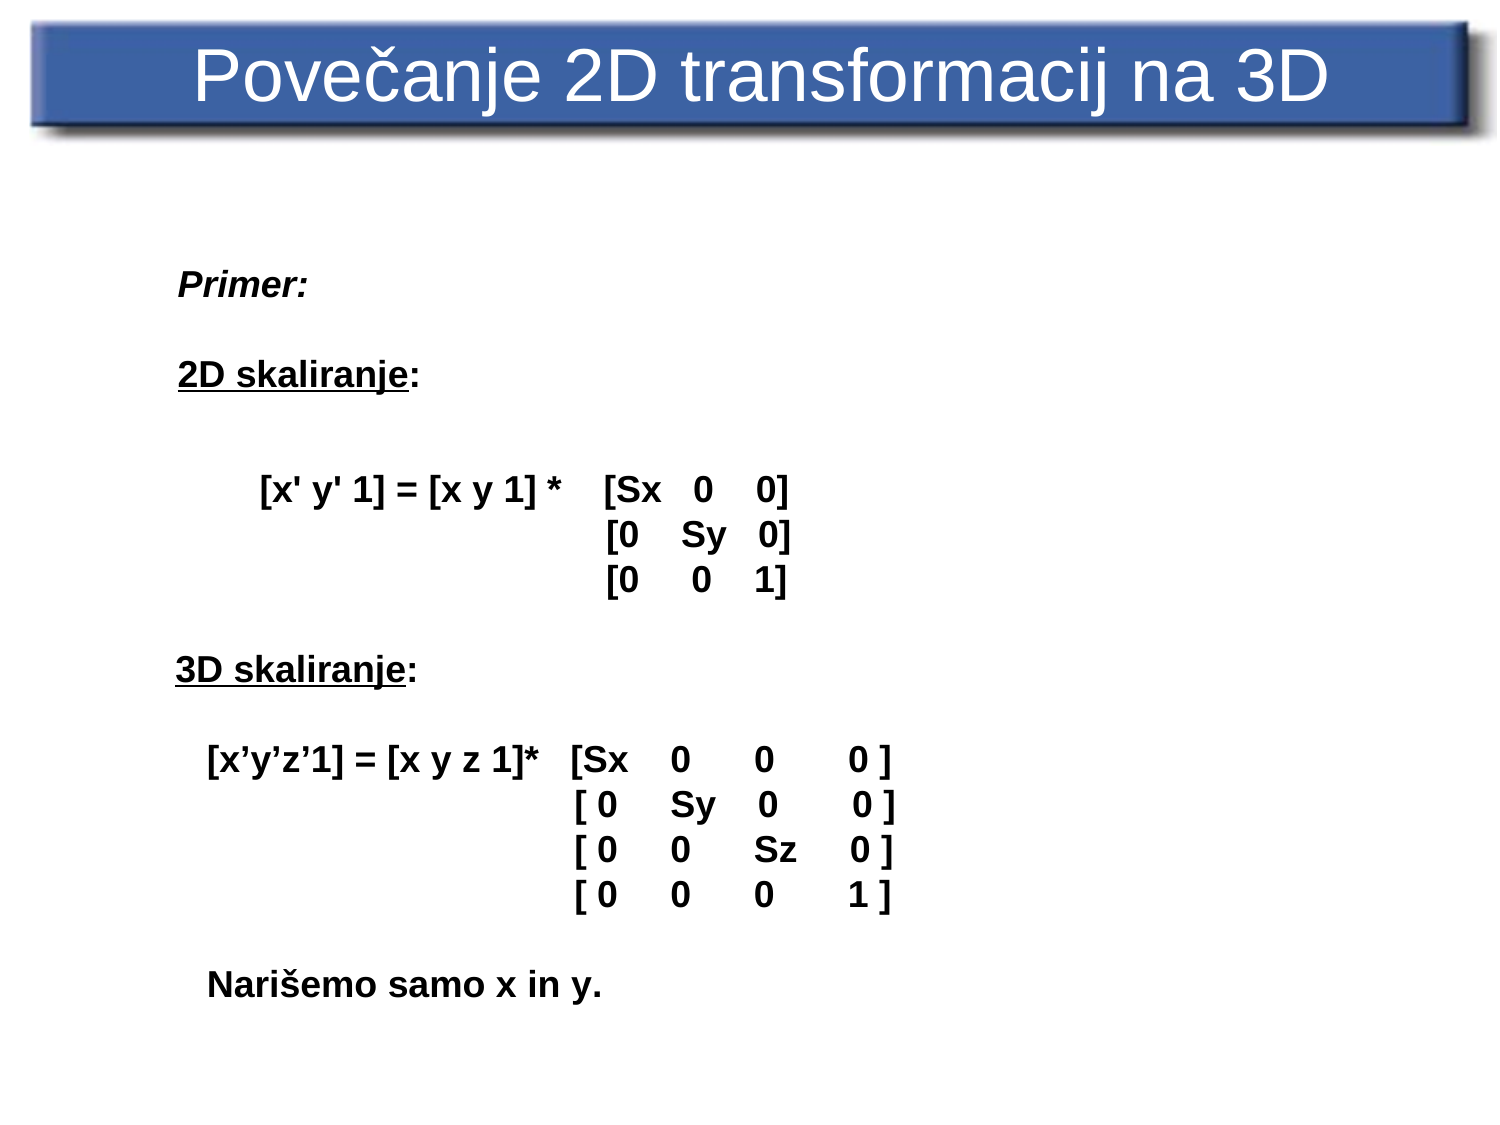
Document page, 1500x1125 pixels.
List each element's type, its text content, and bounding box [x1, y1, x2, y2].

text_box Povečanje 2D transformacij na 3D [112, 18, 1412, 124]
text_box Primer: 2D skaliranje: [162, 162, 437, 403]
picture [29, 18, 1497, 146]
text_box [x' y' 1] = [x y 1] * [Sx 0 0] [0 Sy 0] [0 0 1] [244, 457, 807, 608]
text_box 3D skaliranje: [x’y’z’1] = [x y z 1]* [Sx 0 0 0 ] [ 0 Sy 0 0 ] [ 0 0 Sz 0 ] [ 0 0 0 1 ] Narišemo samo x in y. [160, 637, 912, 1013]
